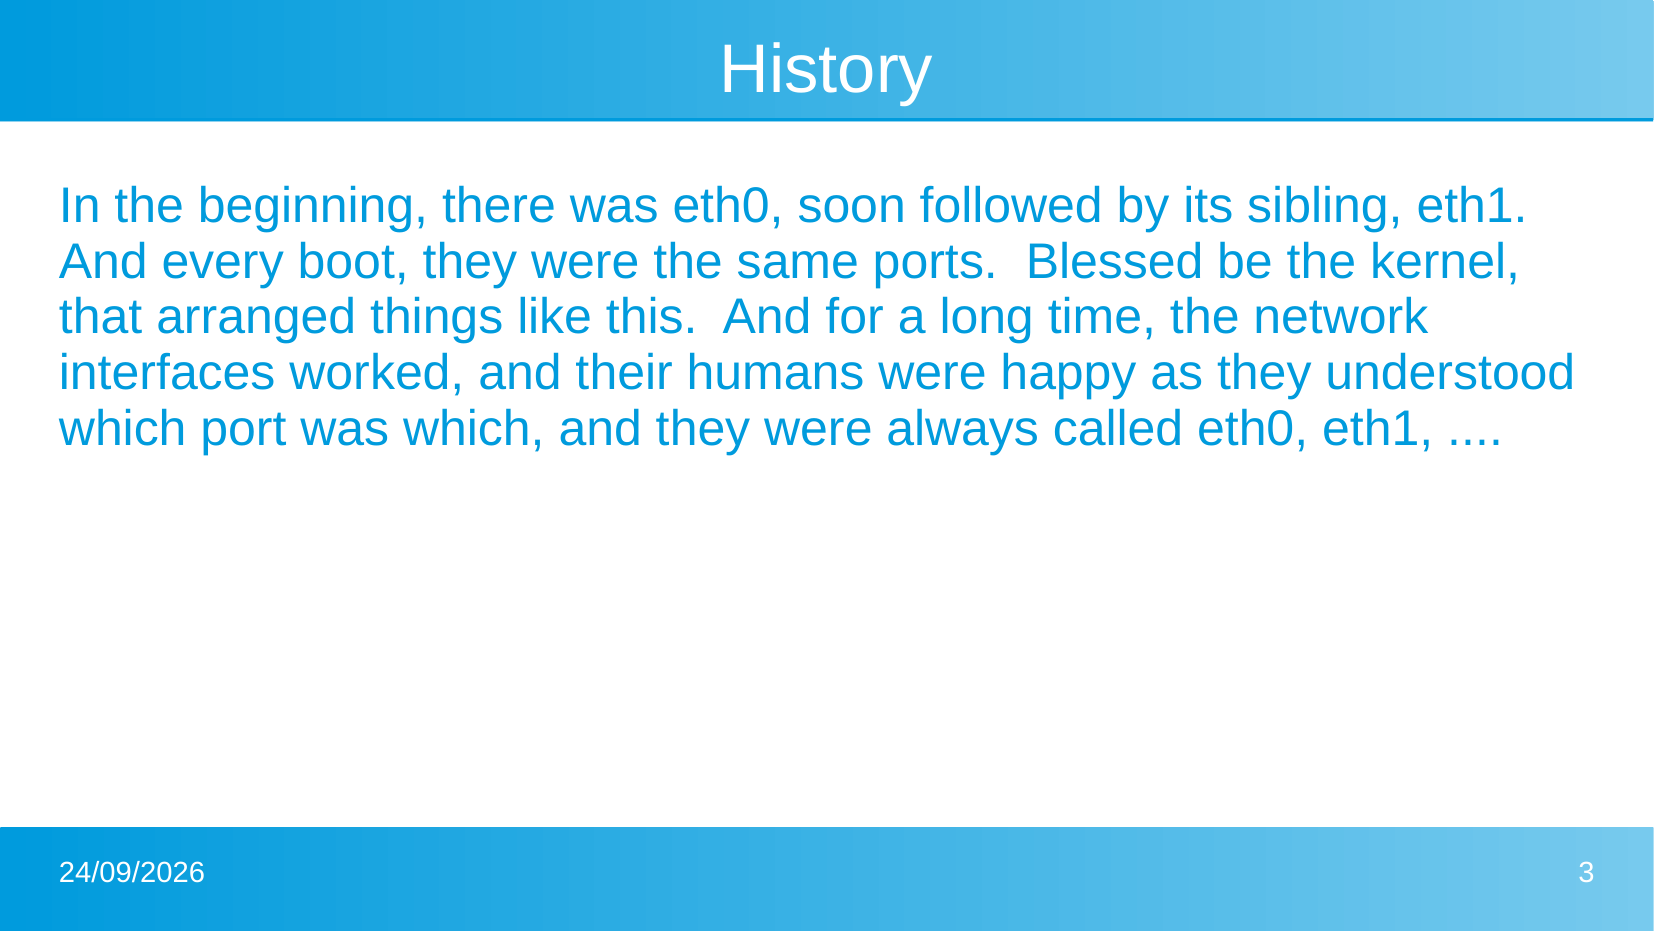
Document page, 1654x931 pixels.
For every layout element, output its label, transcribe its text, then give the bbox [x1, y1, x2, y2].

title History [59, 29, 1595, 108]
list In the beginning, there was eth0, soon followed by its sibling, eth1. And every boot, they were the same ports. Blessed be the kernel, that arranged things like this. And for a long time, the network interfaces worked, and their humans were happy as they understood which port was which, and they were always called eth0, eth1, .... [59, 177, 1595, 768]
